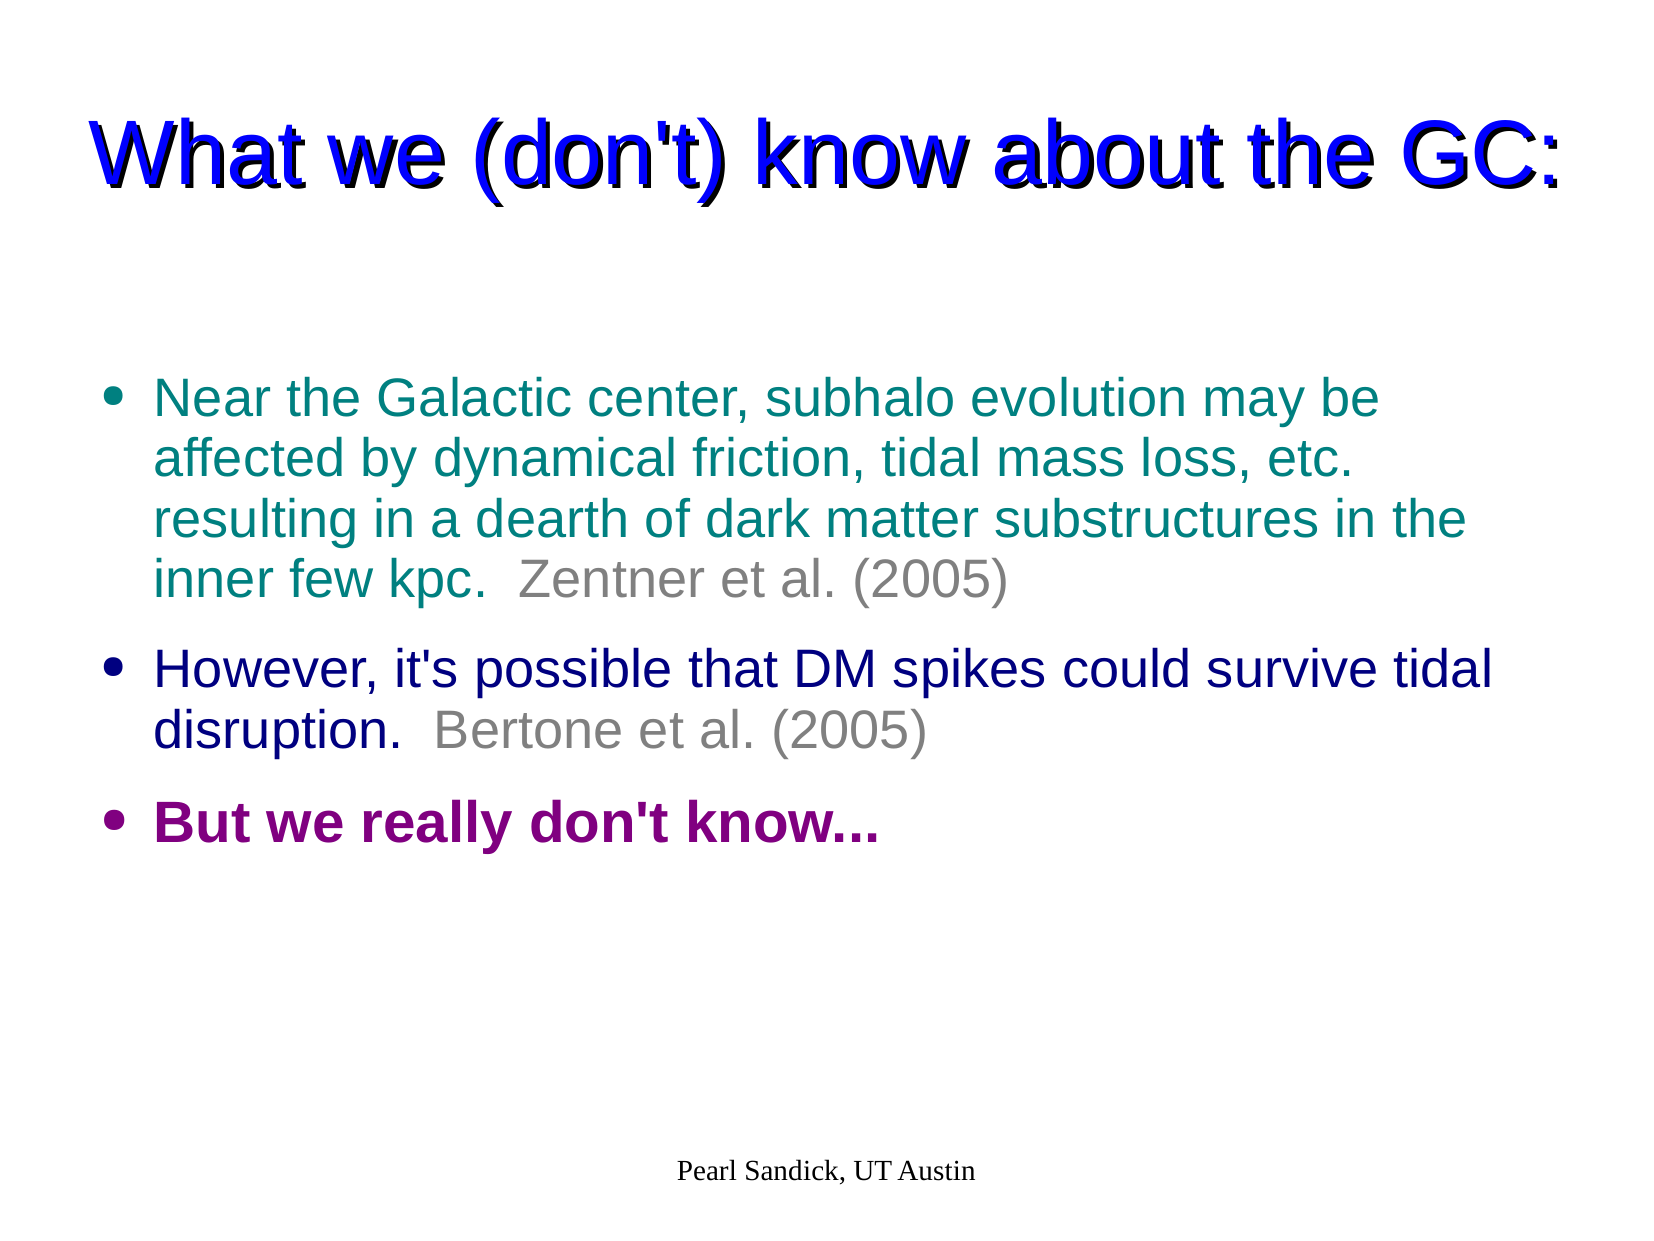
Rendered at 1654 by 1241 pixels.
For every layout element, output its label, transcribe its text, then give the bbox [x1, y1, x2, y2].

title What we (don't) know about the GC: [82, 56, 1571, 250]
list Near the Galactic center, subhalo evolution may be affected by dynamical friction, tidal mass loss, etc. resulting in a dearth of dark matter substructures in the inner few kpc. Zentner et al. (2005) However, it's possible that DM spikes could survive tidal disruption. Bertone et al. (2005) But we really don't know... [82, 367, 1571, 1015]
